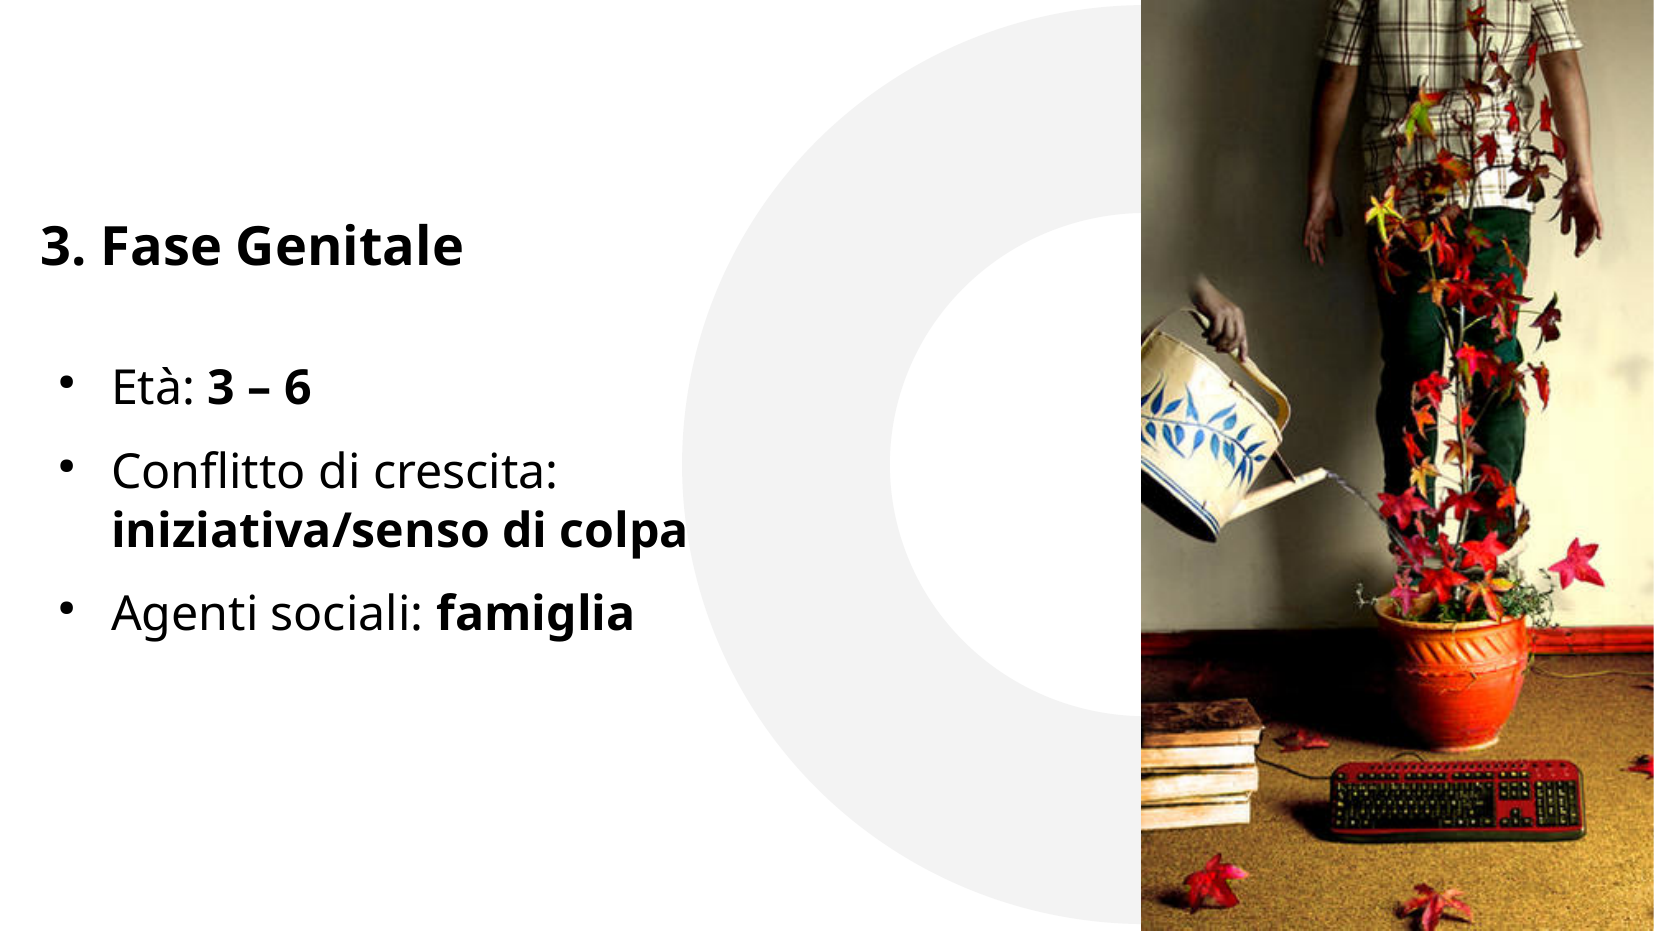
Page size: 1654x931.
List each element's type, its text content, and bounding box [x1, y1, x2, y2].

title 3. Fase Genitale [40, 178, 897, 311]
picture [1141, 0, 1654, 931]
list Età: 3 – 6 Conflitto di crescita: iniziativa/senso di colpa Agenti sociali: famiglia [40, 357, 1123, 712]
